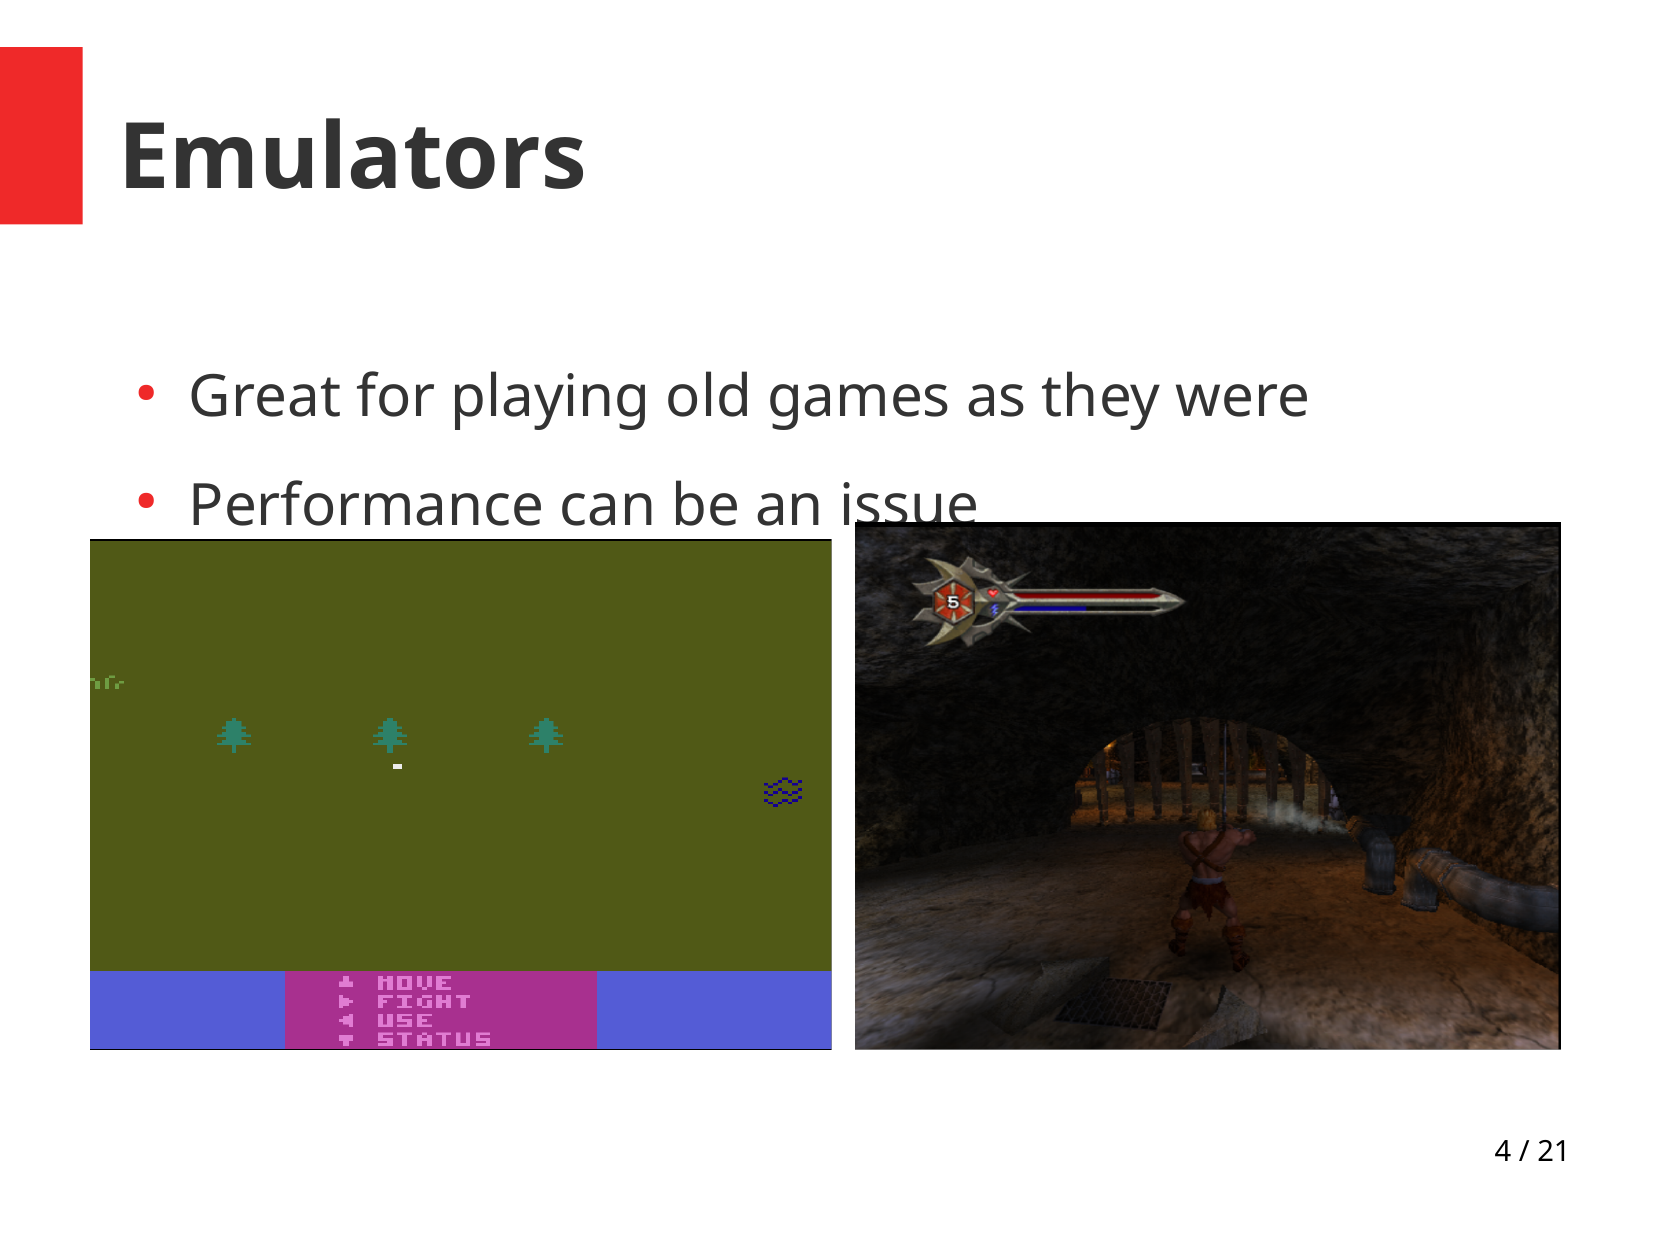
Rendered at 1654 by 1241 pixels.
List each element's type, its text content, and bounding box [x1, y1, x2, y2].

picture [90, 539, 832, 1051]
title Emulators [118, 49, 1571, 257]
list Great for playing old games as they were Performance can be an issue [118, 354, 1536, 1074]
picture [855, 522, 1561, 1051]
